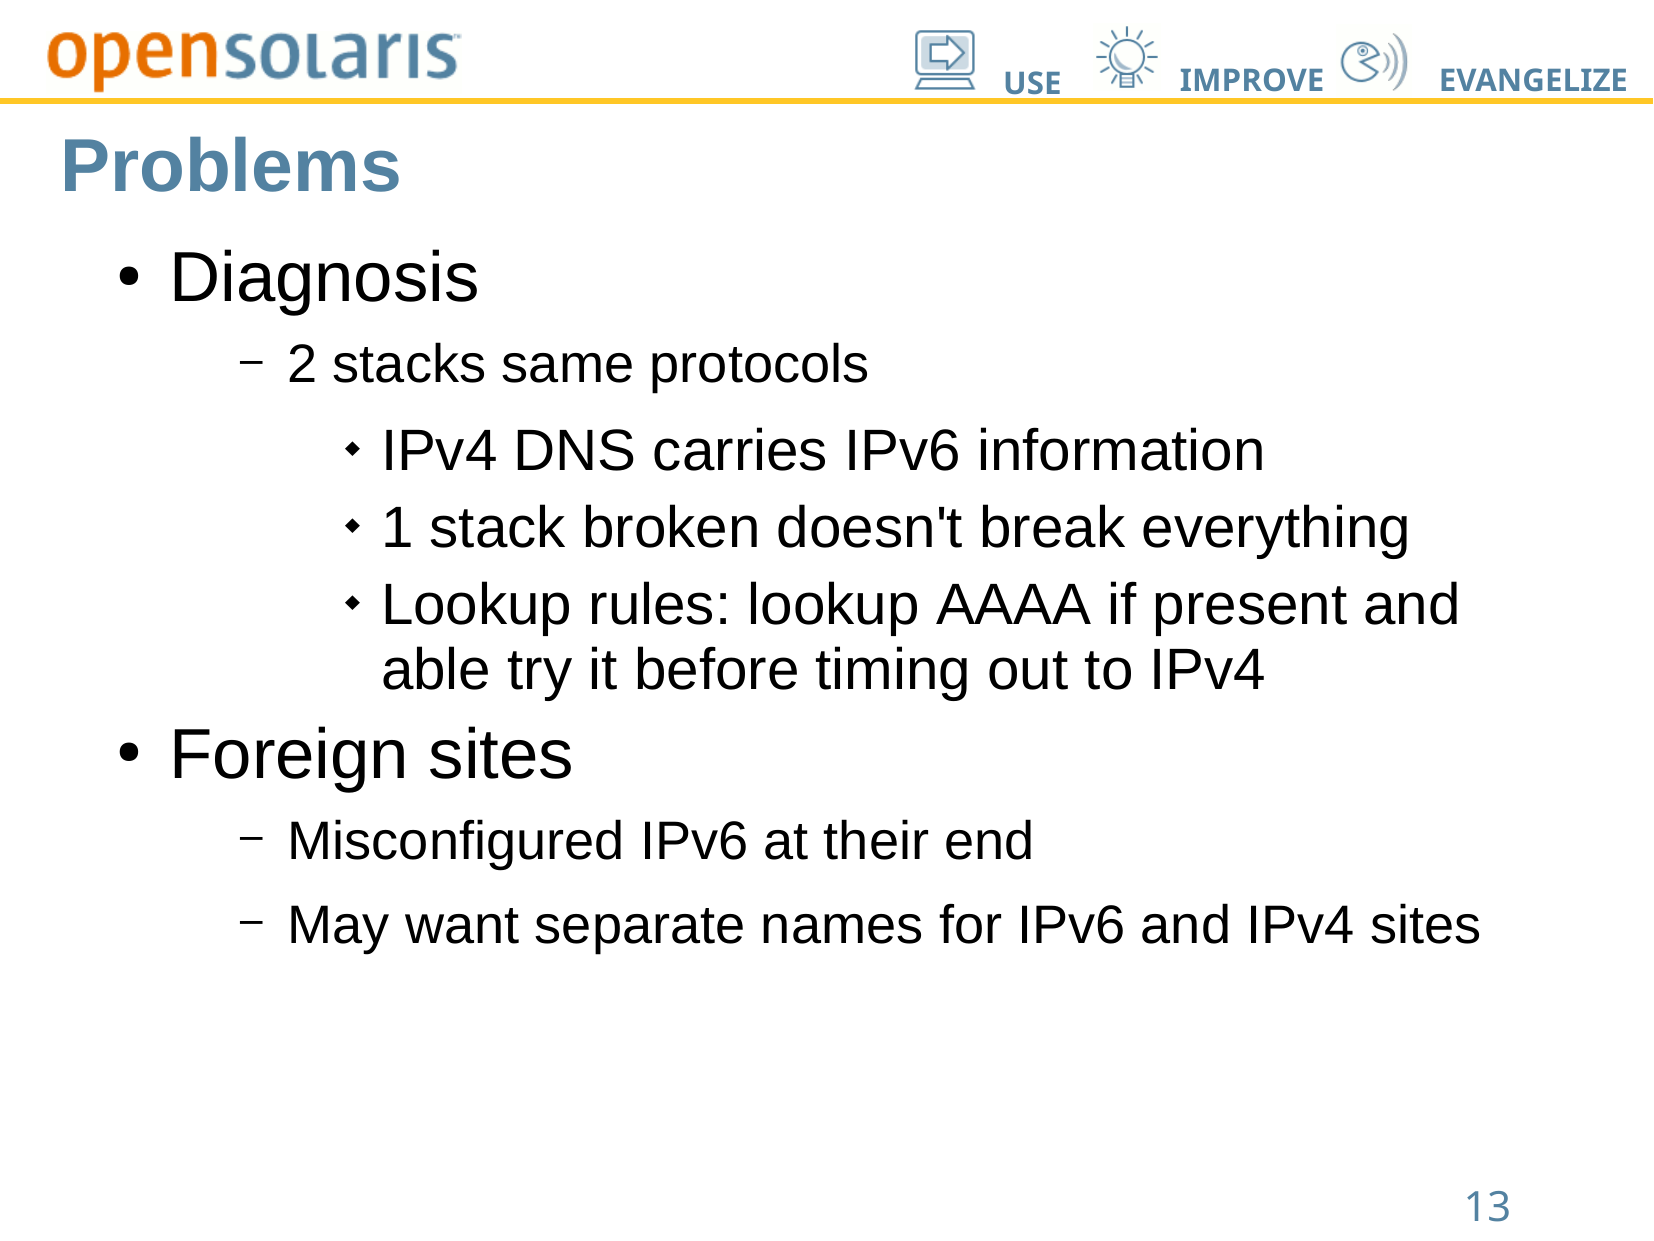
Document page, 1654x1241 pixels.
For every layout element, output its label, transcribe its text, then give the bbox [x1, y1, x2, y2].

list Diagnosis 2 stacks same protocols IPv4 DNS carries IPv6 information 1 stack broken doesn't break everything Lookup rules: lookup AAAA if present and able try it before timing out to IPv4 Foreign sites Misconfigured IPv6 at their end May want separate names for IPv6 and IPv4 sites [98, 237, 1556, 1151]
picture [1093, 23, 1161, 91]
picture [46, 31, 462, 94]
picture [1336, 24, 1412, 98]
picture [907, 22, 983, 98]
title Problems [60, 120, 1534, 211]
